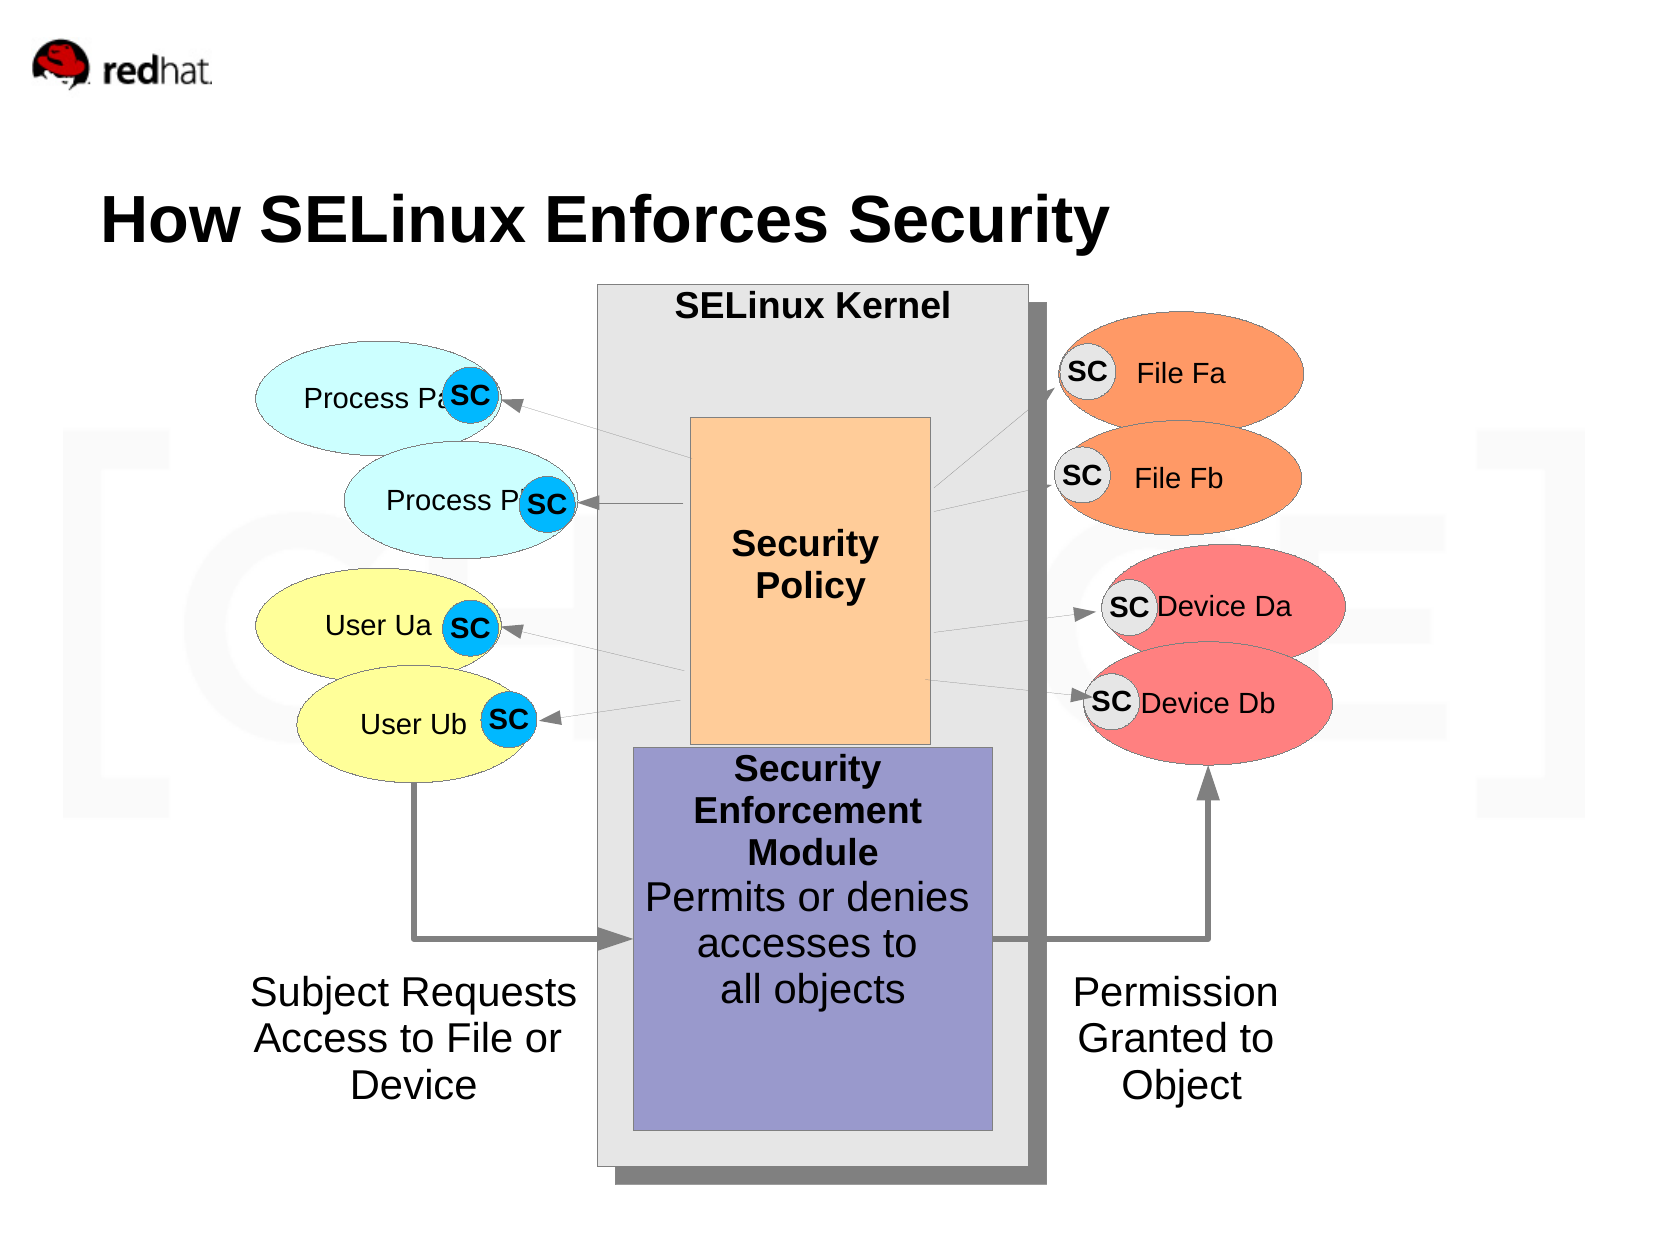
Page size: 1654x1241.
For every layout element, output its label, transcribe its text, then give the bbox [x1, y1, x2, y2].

text_box Device Db [1084, 641, 1333, 766]
text_box Device Da [1108, 544, 1346, 657]
picture [1029, 691, 1207, 936]
text_box Process Pa [255, 341, 502, 456]
text_box SC [1101, 579, 1158, 636]
picture [63, 302, 597, 952]
picture [463, 402, 597, 502]
text_box File Fa [1058, 311, 1304, 428]
picture [417, 629, 597, 936]
text_box SC [1059, 343, 1116, 400]
text_box SC [442, 367, 499, 424]
text_box Security Policy [690, 417, 931, 745]
text_box Permission Granted to Object [1072, 968, 1314, 1119]
title How SELinux Enforces Security [100, 164, 1506, 275]
text_box User Ua [255, 568, 502, 680]
text_box Device Da [1161, 598, 1173, 614]
text_box SELinux Kernel [597, 940, 1029, 1167]
text_box SELinux Kernel [597, 284, 1029, 690]
text_box SC [519, 476, 576, 533]
text_box SC [480, 691, 537, 748]
text_box User Ub [296, 665, 524, 783]
text_box SC [442, 600, 499, 657]
text_box Subject Requests Access to File or Device [249, 968, 613, 1119]
text_box SC [1054, 446, 1111, 503]
picture [31, 37, 212, 98]
text_box File Fb [1060, 420, 1302, 536]
picture [1029, 302, 1585, 952]
text_box Security Enforcement Module Permits or denies accesses to all objects [633, 747, 993, 1131]
text_box SC [1083, 673, 1140, 730]
text_box Process Pb [344, 441, 579, 559]
text_box SELinux Kernel [597, 430, 1029, 938]
